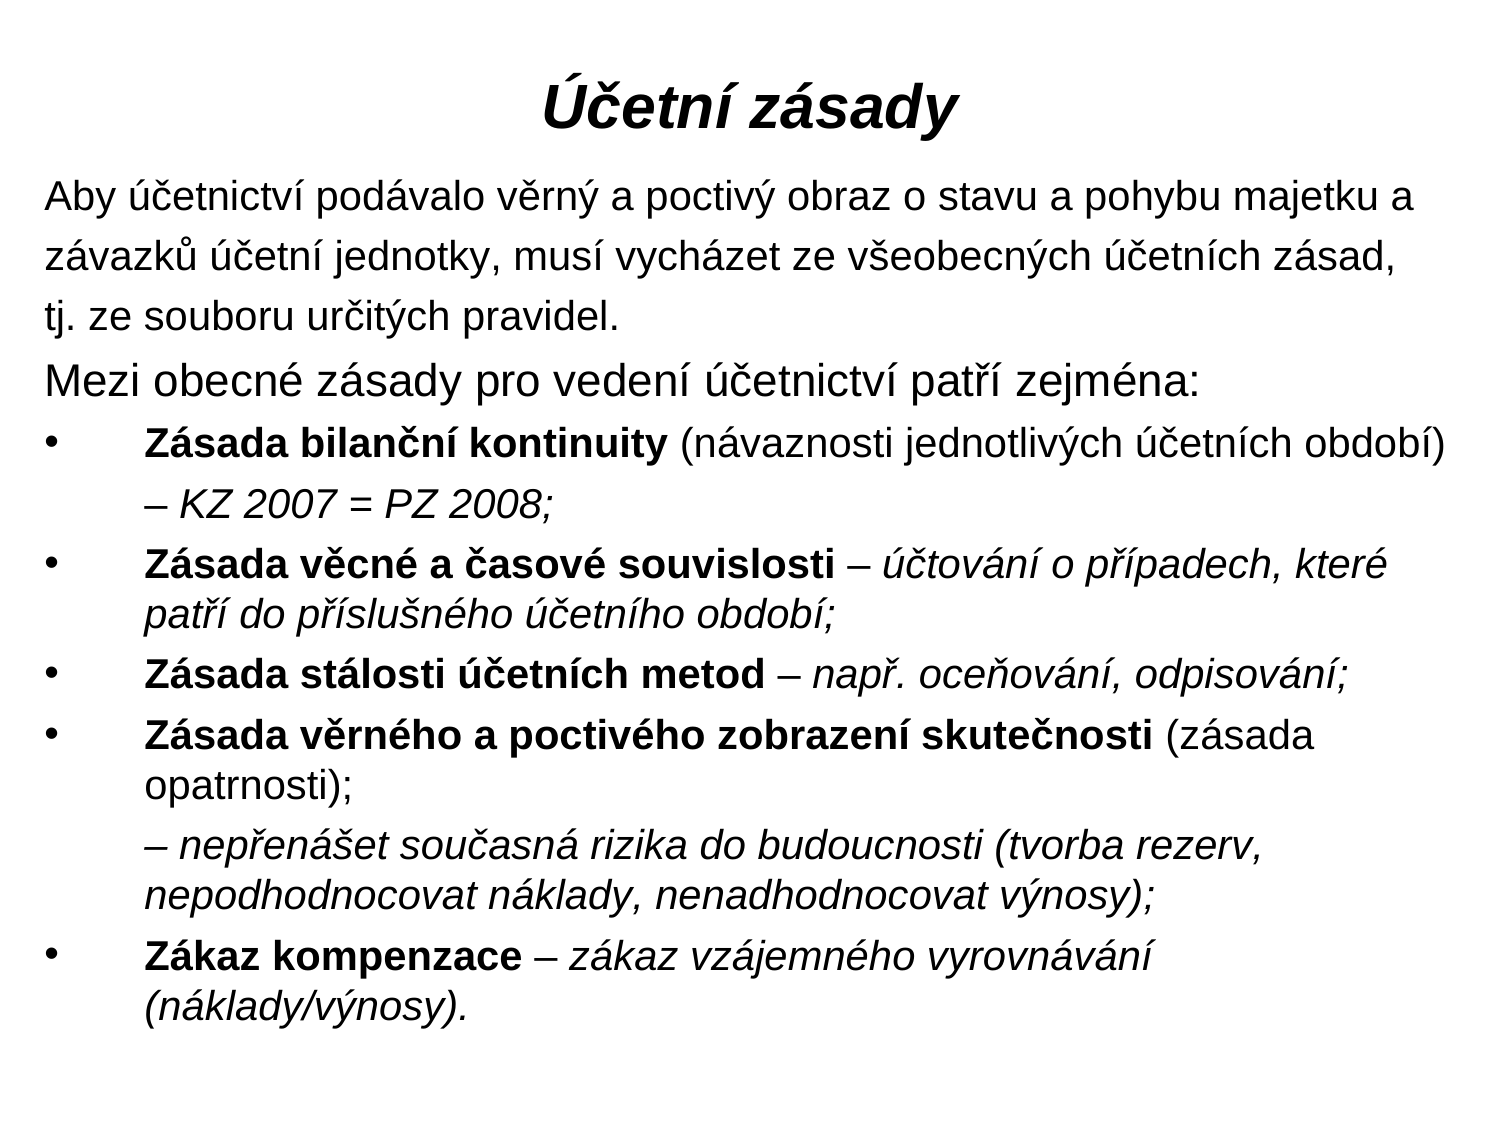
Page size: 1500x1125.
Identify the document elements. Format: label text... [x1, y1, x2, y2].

title Účetní zásady [75, 45, 1426, 160]
list Aby účetnictví podávalo věrný a poctivý obraz o stavu a pohybu majetku a závazků účetní jednotky, musí vycházet ze všeobecných účetních zásad, tj. ze souboru určitých pravidel. Mezi obecné zásady pro vedení účetnictví patří zejména: Zásada bilanční kontinuity (návaznosti jednotlivých účetních období) – KZ 2007 = PZ 2008; Zásada věcné a časové souvislosti – účtování o případech, které patří do příslušného účetního období; Zásada stálosti účetních metod – např. oceňování, odpisování; Zásada věrného a poctivého zobrazení skutečnosti (zásada opatrnosti); – nepřenášet současná rizika do budoucnosti (tvorba rezerv, nepodhodnocovat náklady, nenadhodnocovat výnosy); Zákaz kompenzace – zákaz vzájemného vyrovnávání (náklady/výnosy). [29, 160, 1465, 1071]
